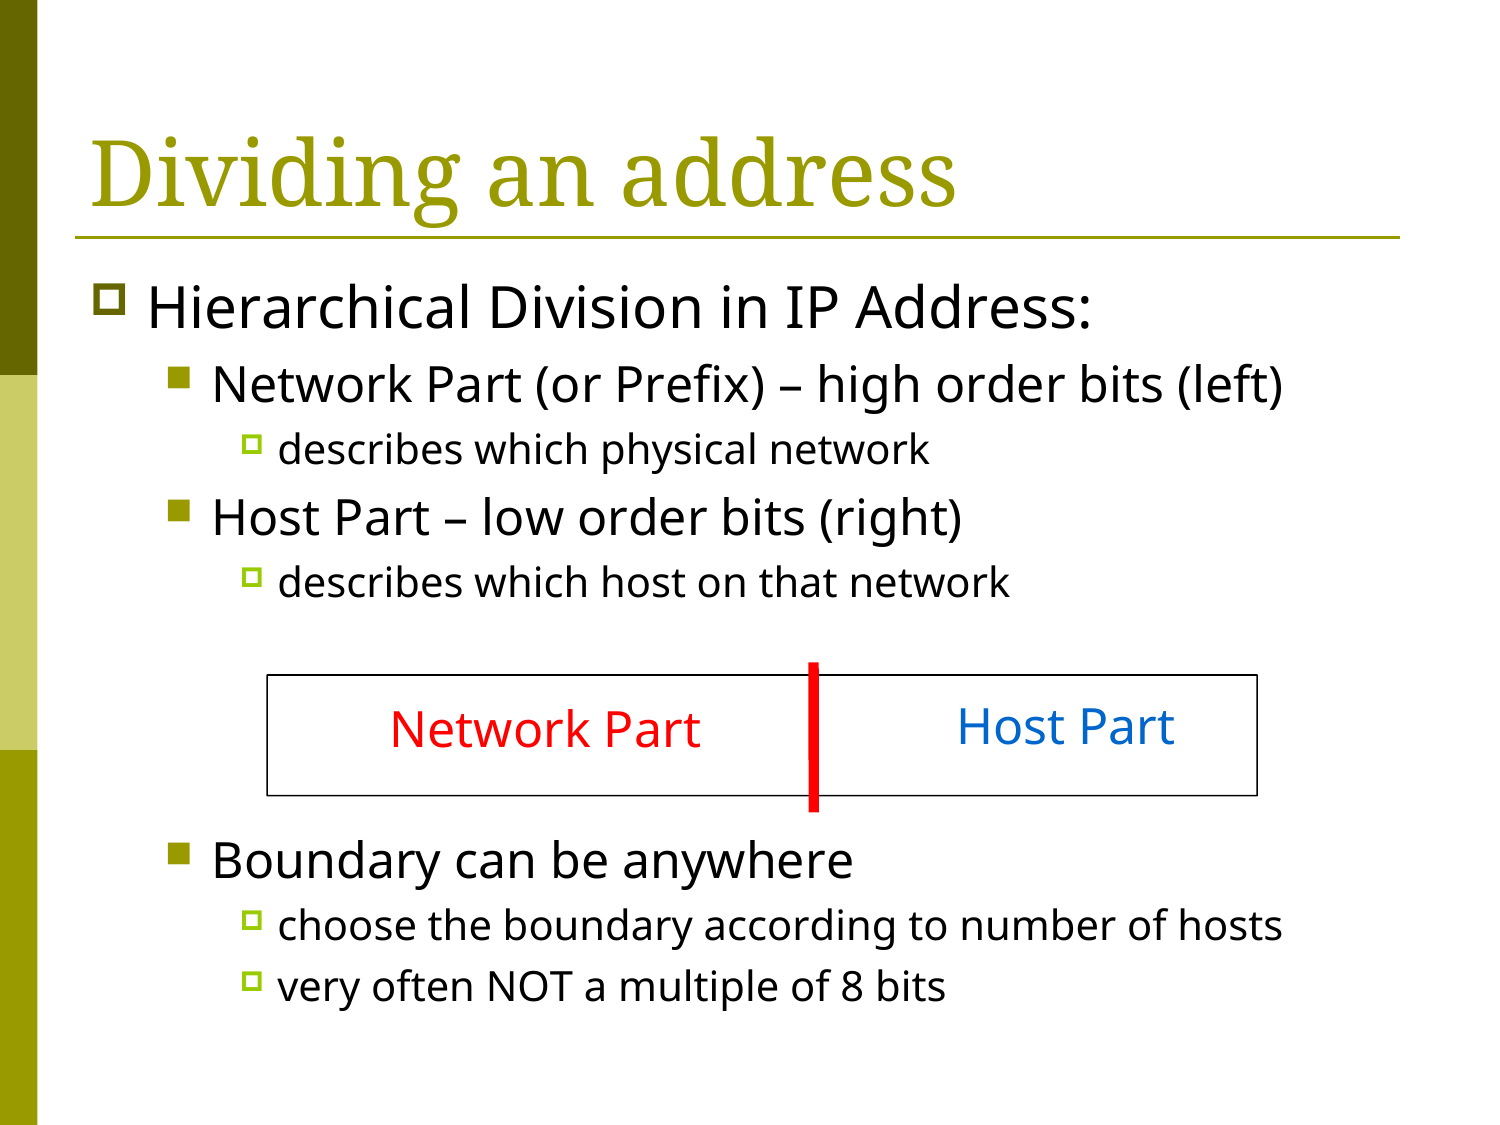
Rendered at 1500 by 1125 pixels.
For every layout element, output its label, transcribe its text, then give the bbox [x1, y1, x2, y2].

title Dividing an address [75, 45, 1426, 233]
list Hierarchical Division in IP Address: Network Part (or Prefix) – high order bits (left)‏ describes which physical network Host Part – low order bits (right)‏ describes which host on that network Boundary can be anywhere choose the boundary according to number of hosts very often NOT a multiple of 8 bits [75, 262, 1426, 1101]
